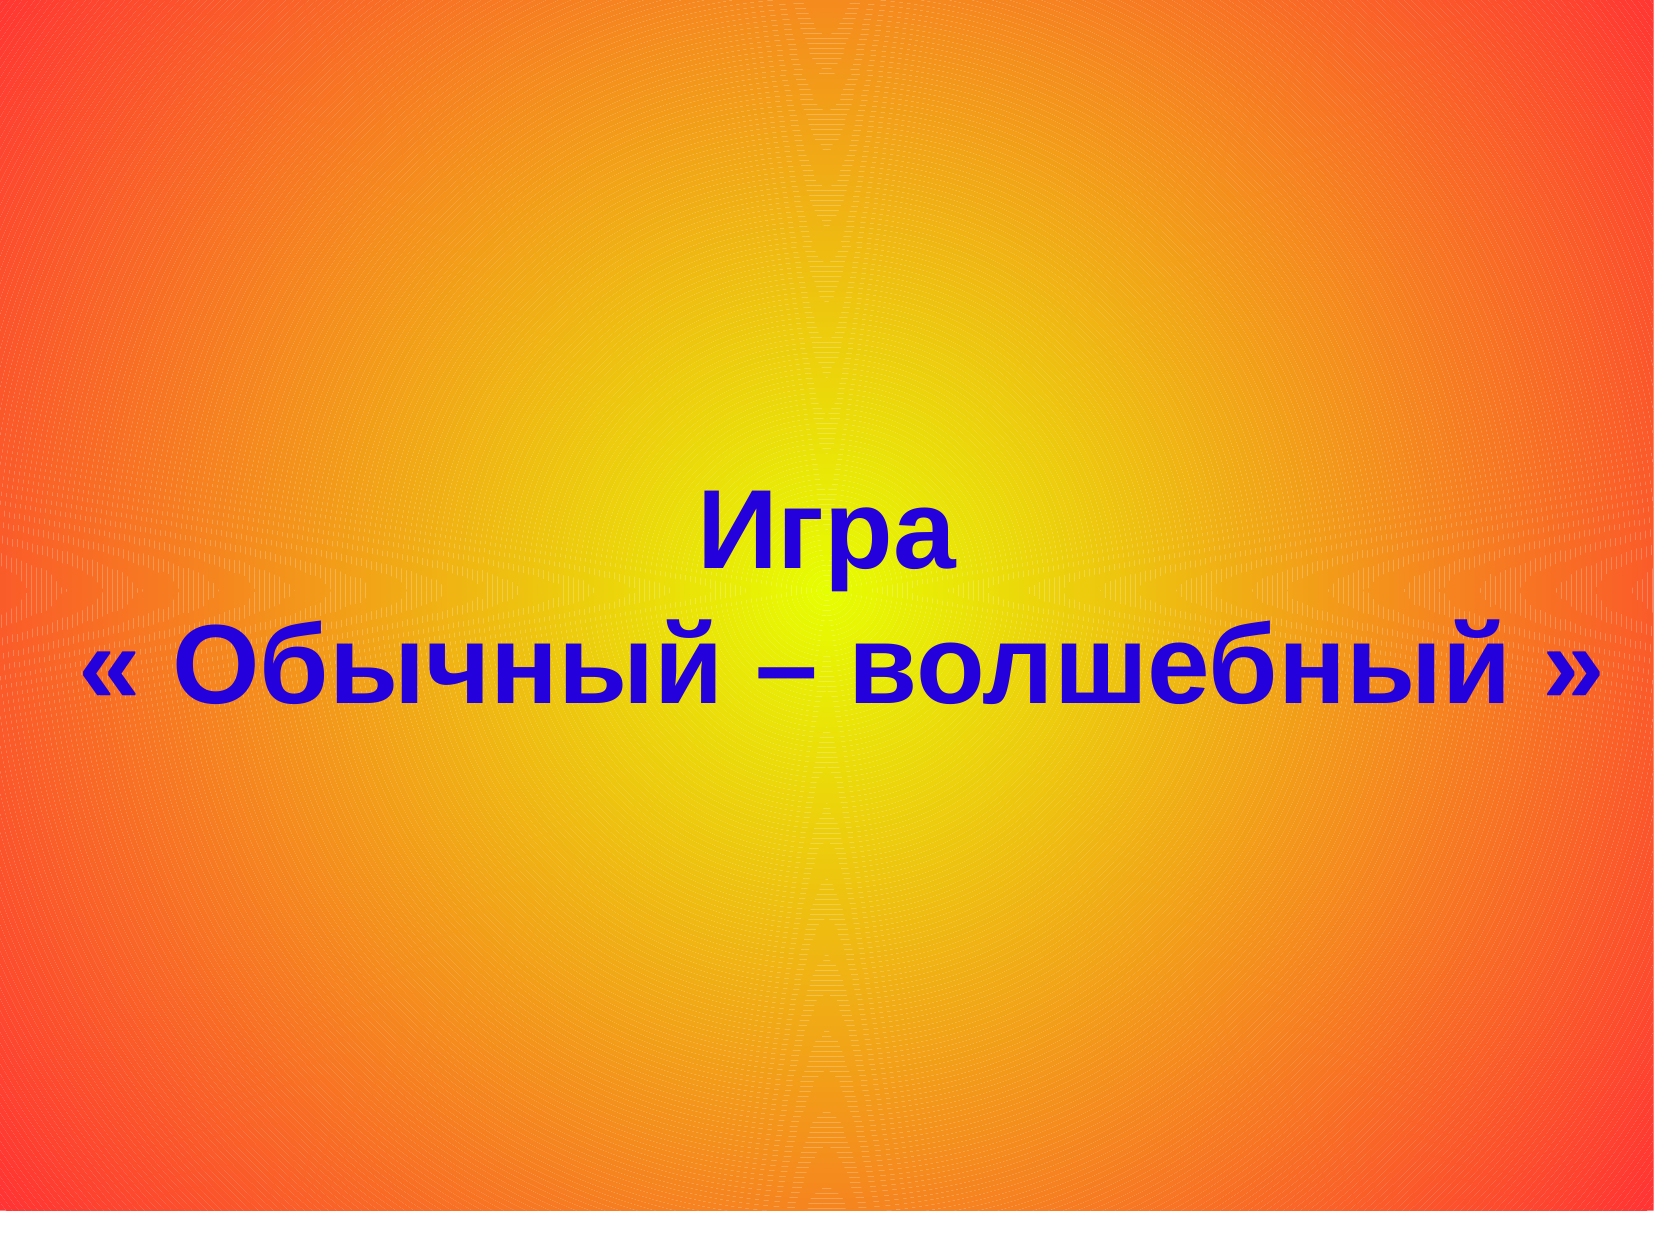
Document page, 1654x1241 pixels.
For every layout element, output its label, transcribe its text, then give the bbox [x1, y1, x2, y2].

title Игра « Обычный – волшебный » [0, 0, 1654, 1211]
